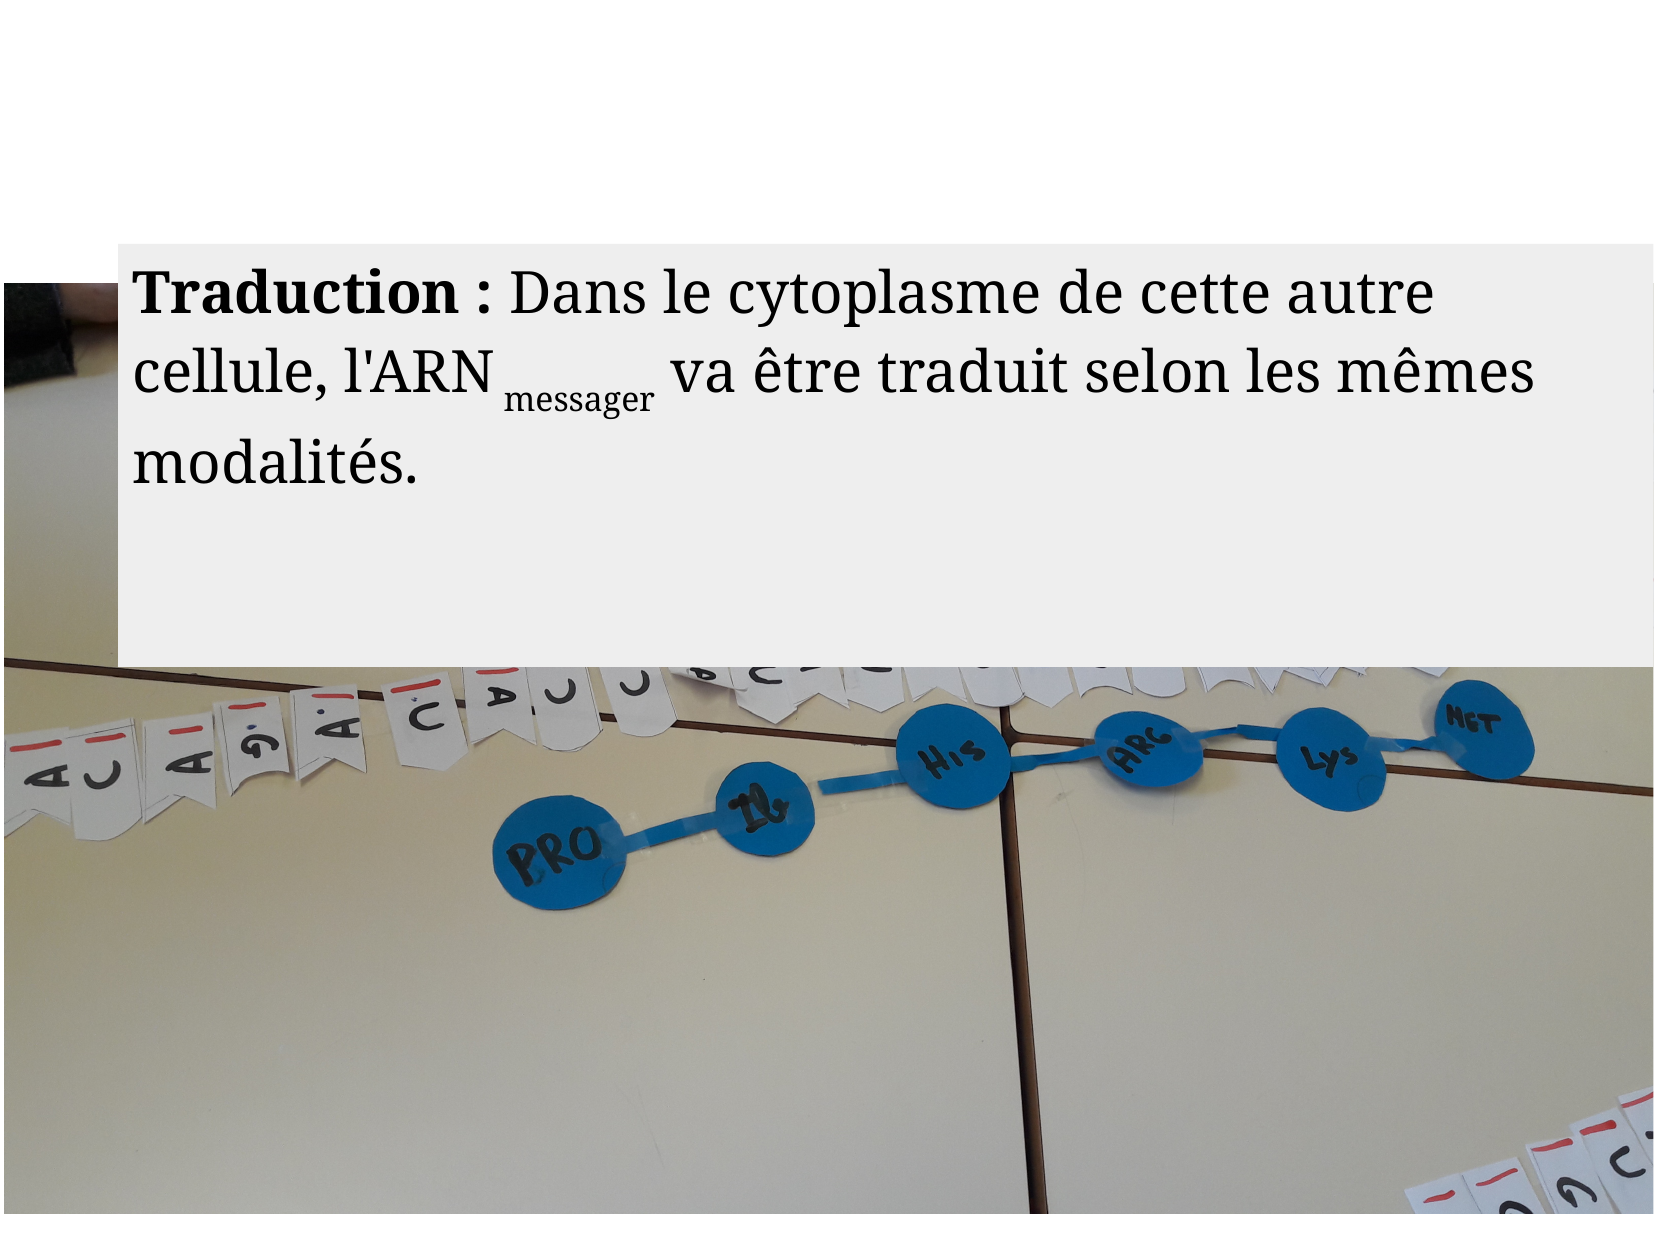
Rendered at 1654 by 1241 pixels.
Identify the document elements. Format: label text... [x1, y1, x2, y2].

text_box Traduction : Dans le cytoplasme de cette autre cellule, l'ARN messager va être traduit selon les mêmes modalités. [118, 243, 1654, 557]
picture [4, 283, 1654, 1214]
